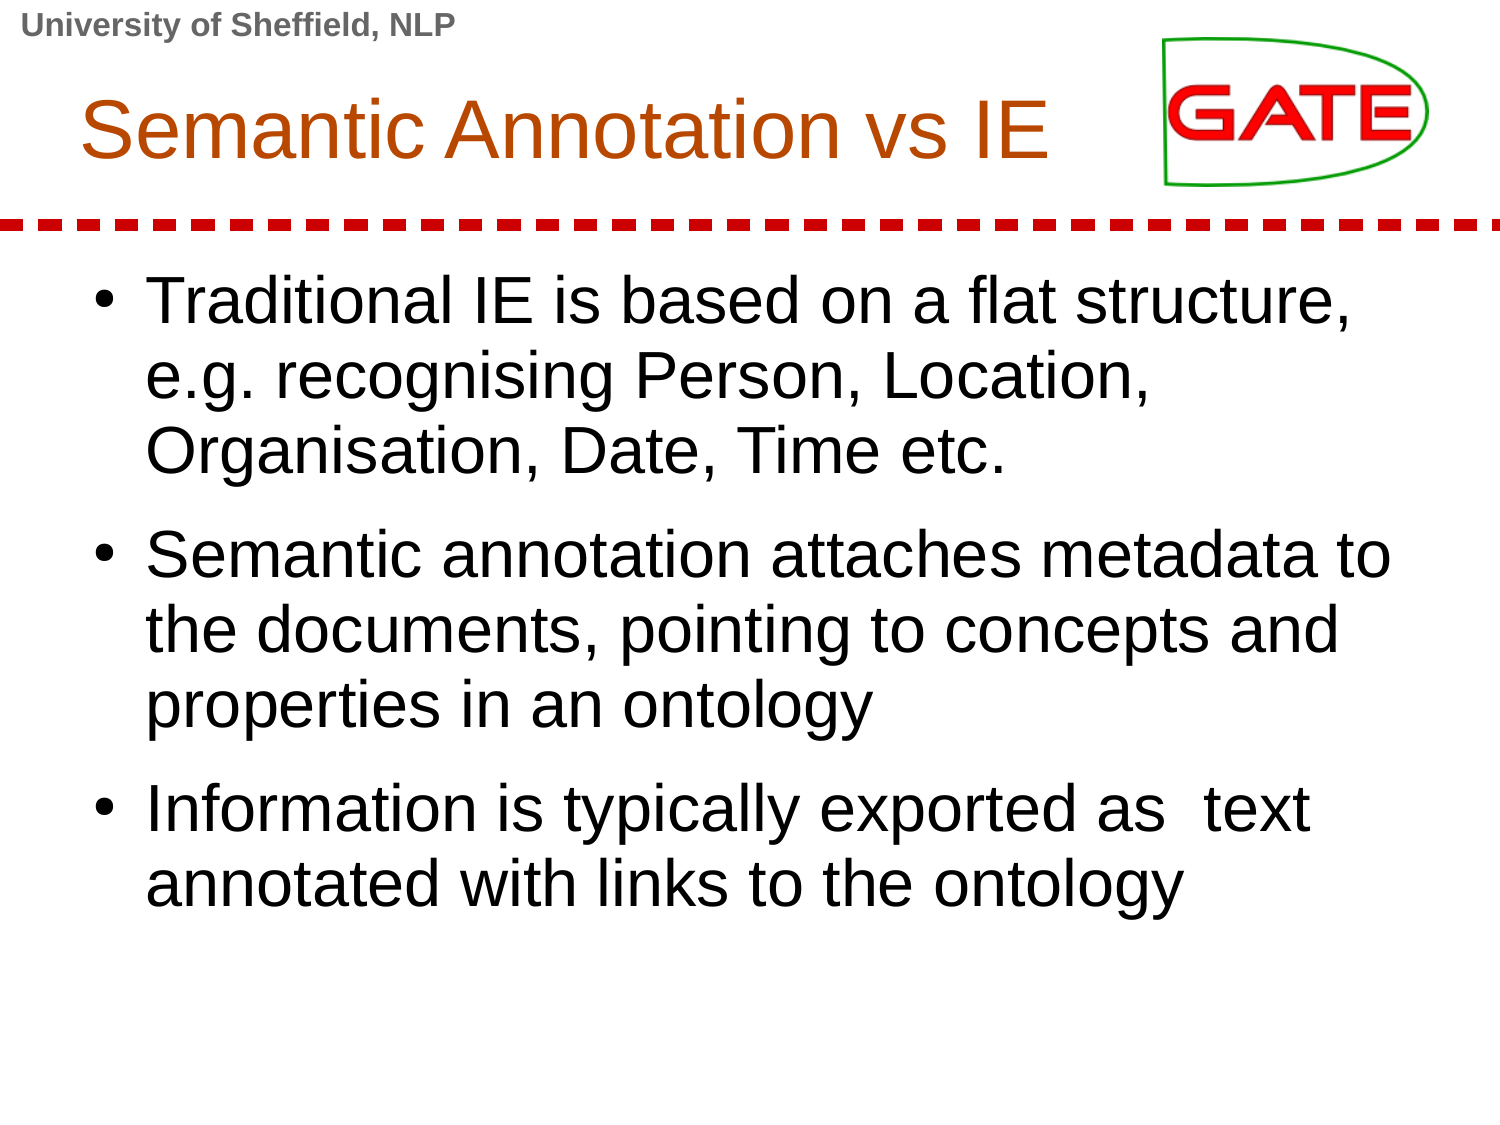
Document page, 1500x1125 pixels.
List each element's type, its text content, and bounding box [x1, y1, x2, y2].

picture [1162, 37, 1429, 187]
title Semantic Annotation vs IE [79, 62, 1149, 197]
list Traditional IE is based on a flat structure, e.g. recognising Person, Location, Organisation, Date, Time etc. Semantic annotation attaches metadata to the documents, pointing to concepts and properties in an ontology Information is typically exported as text annotated with links to the ontology [75, 263, 1425, 1006]
